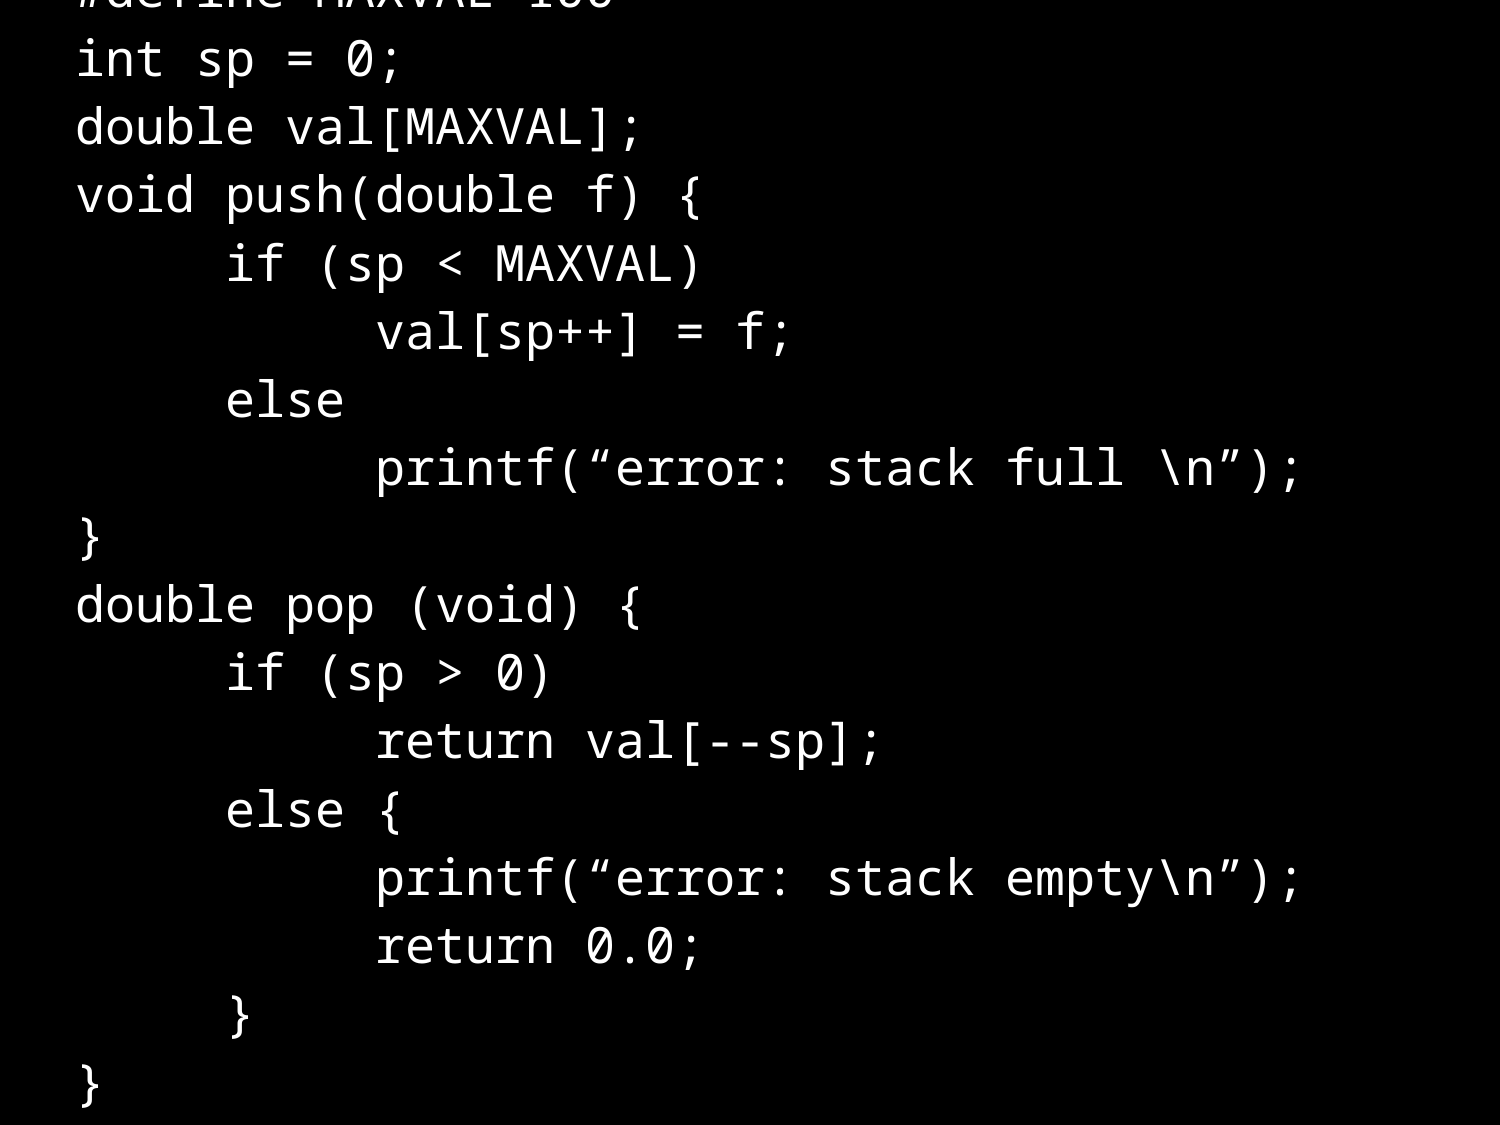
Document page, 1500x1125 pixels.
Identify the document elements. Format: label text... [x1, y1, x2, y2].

title #define MAXVAL 100 int sp = 0; double val[MAXVAL]; void push(double f) { if (sp < MAXVAL) val[sp++] = f; else printf(“error: stack full \n”); } double pop (void) { if (sp > 0) return val[--sp]; else { printf(“error: stack empty\n”); return 0.0; } } [75, 39, 1426, 1030]
